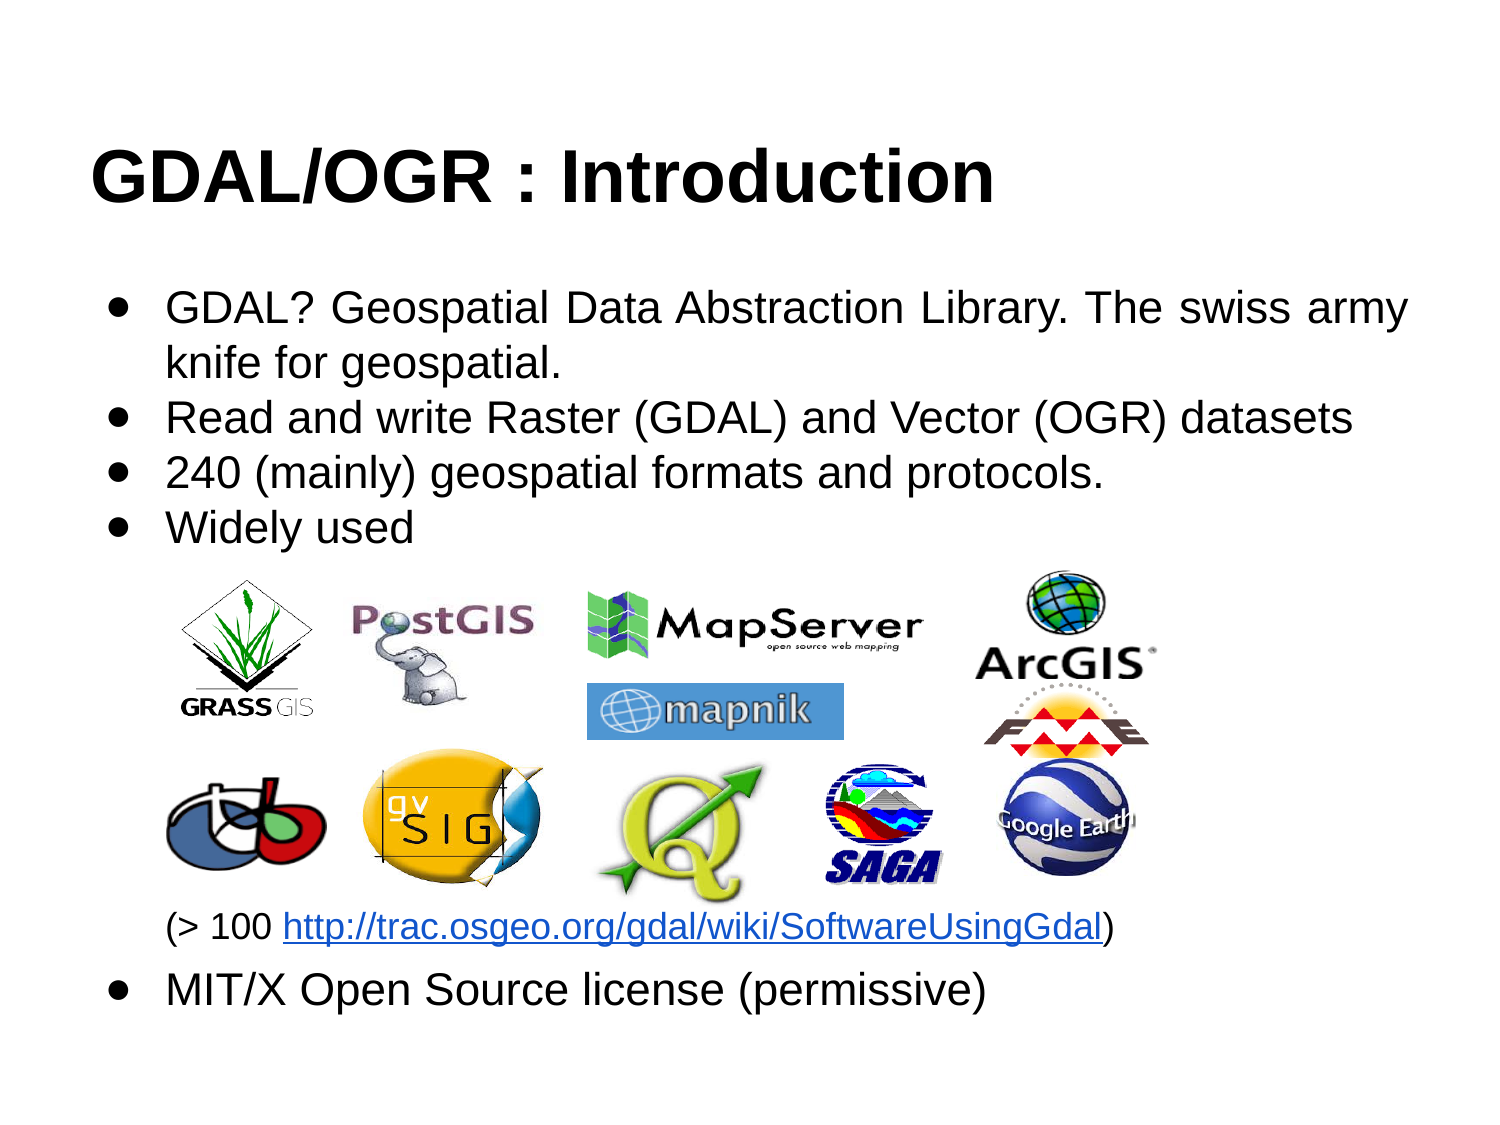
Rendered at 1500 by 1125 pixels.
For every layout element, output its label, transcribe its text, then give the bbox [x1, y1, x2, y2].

picture [587, 683, 844, 740]
picture [589, 758, 772, 907]
list GDAL? Geospatial Data Abstraction Library. The swiss army knife for geospatial. Read and write Raster (GDAL) and Vector (OGR) datasets 240 (mainly) geospatial formats and protocols. Widely used (> 100 http://trac.osgeo.org/gdal/wiki/SoftwareUsingGdal) MIT/X Open Source license (permissive) [75, 262, 1425, 1078]
picture [343, 597, 544, 714]
picture [587, 590, 924, 659]
title GDAL/OGR : Introduction [75, 45, 1425, 233]
picture [809, 570, 1177, 888]
picture [166, 569, 327, 726]
picture [166, 777, 327, 871]
picture [356, 743, 551, 891]
